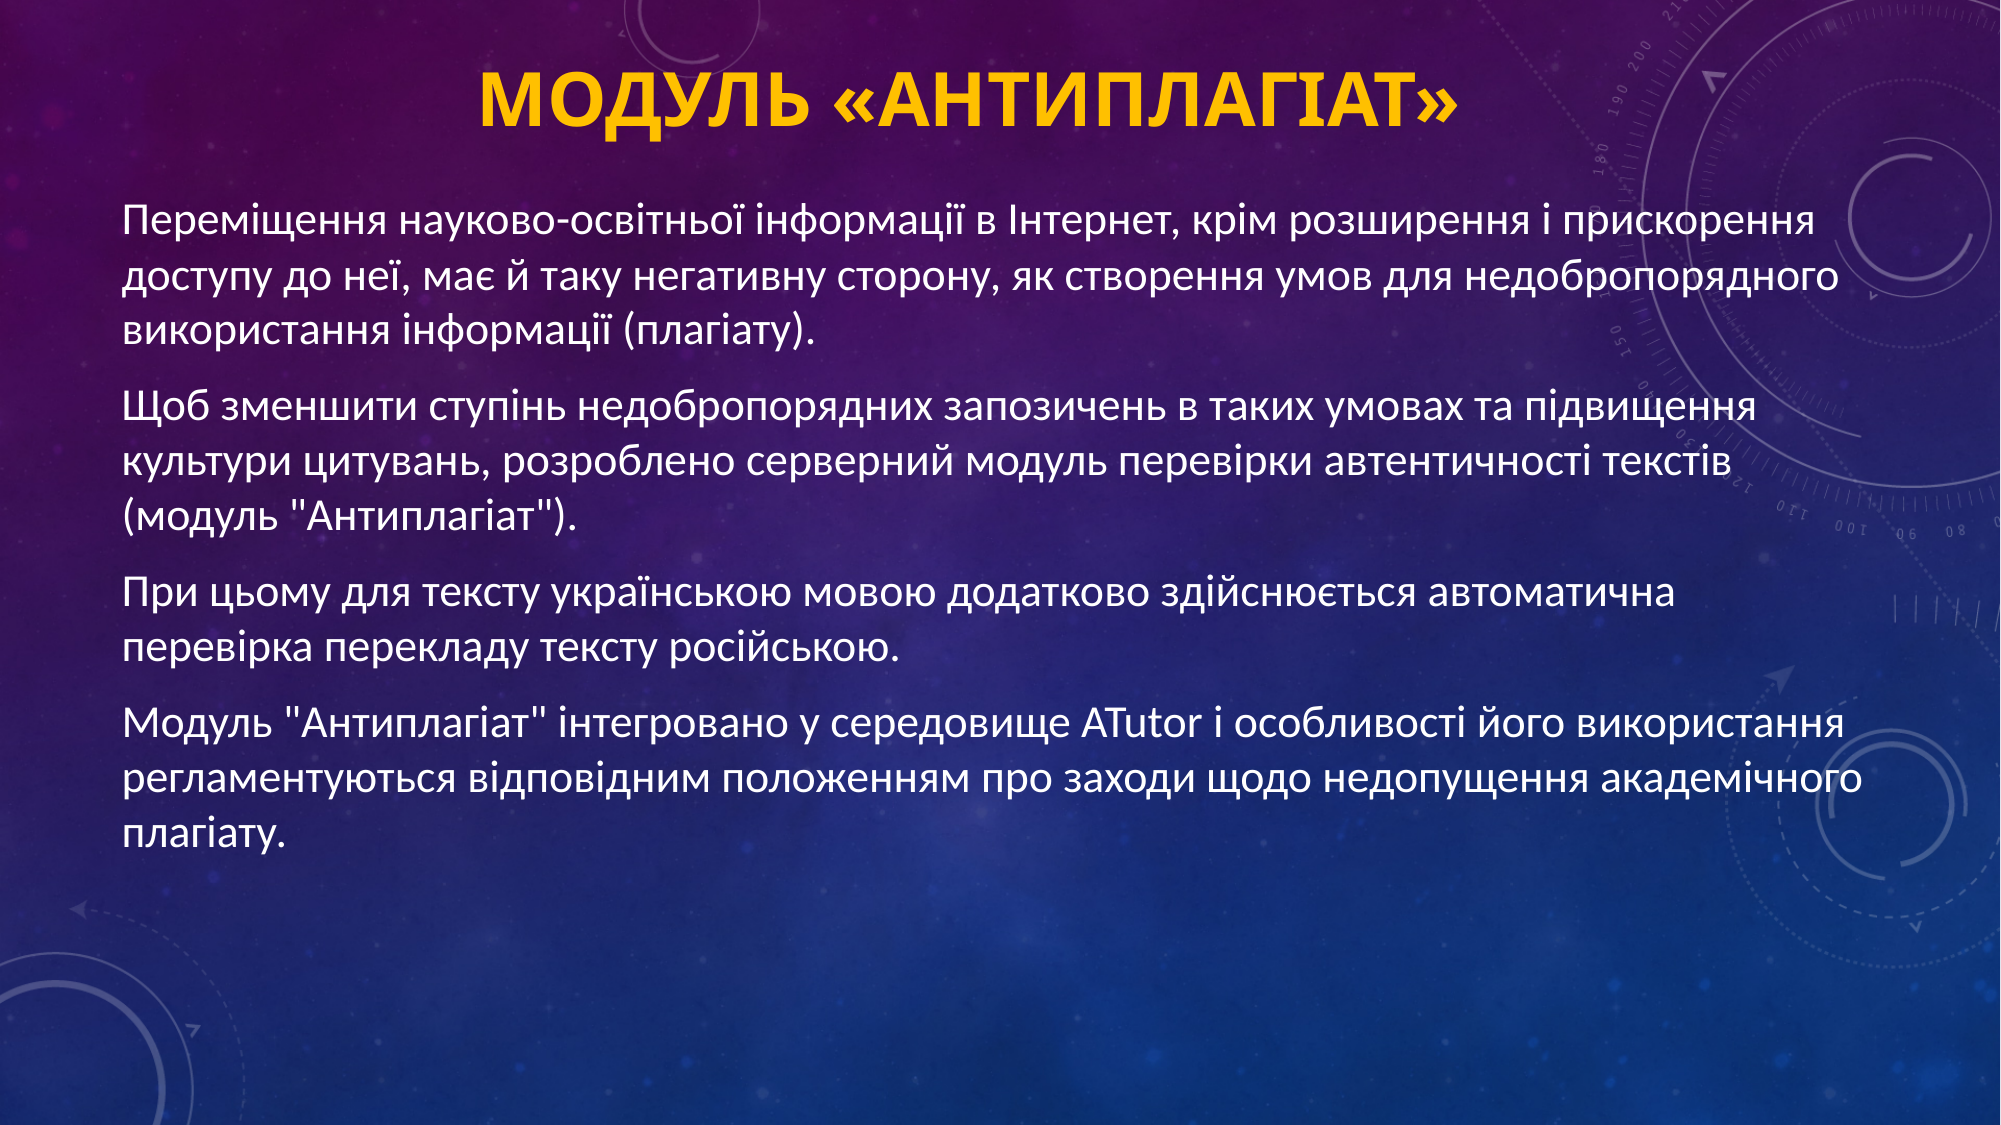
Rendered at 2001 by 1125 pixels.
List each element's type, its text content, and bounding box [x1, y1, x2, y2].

picture [0, 0, 2001, 1125]
title МОДУЛЬ «АНТИПЛАГІАТ» [138, 28, 1801, 164]
list Переміщення науково-освітньої інформації в Інтернет, крім розширення і прискорення доступу до неї, має й таку негативну сторону, як створення умов для недобропорядного використання інформації (плагіату). Щоб зменшити ступінь недобропорядних запозичень в таких умовах та підвищення культури цитувань, розроблено серверний модуль перевірки автентичності текстів (модуль "Антиплагіат"). При цьому для тексту українською мовою додатково здійснюється автоматична перевірка перекладу тексту російською. Модуль "Антиплагіат" інтегровано у середовище ATutor і особливості його використання регламентуються відповідним положенням про заходи щодо недопущення академічного плагіату. [106, 181, 1885, 1076]
